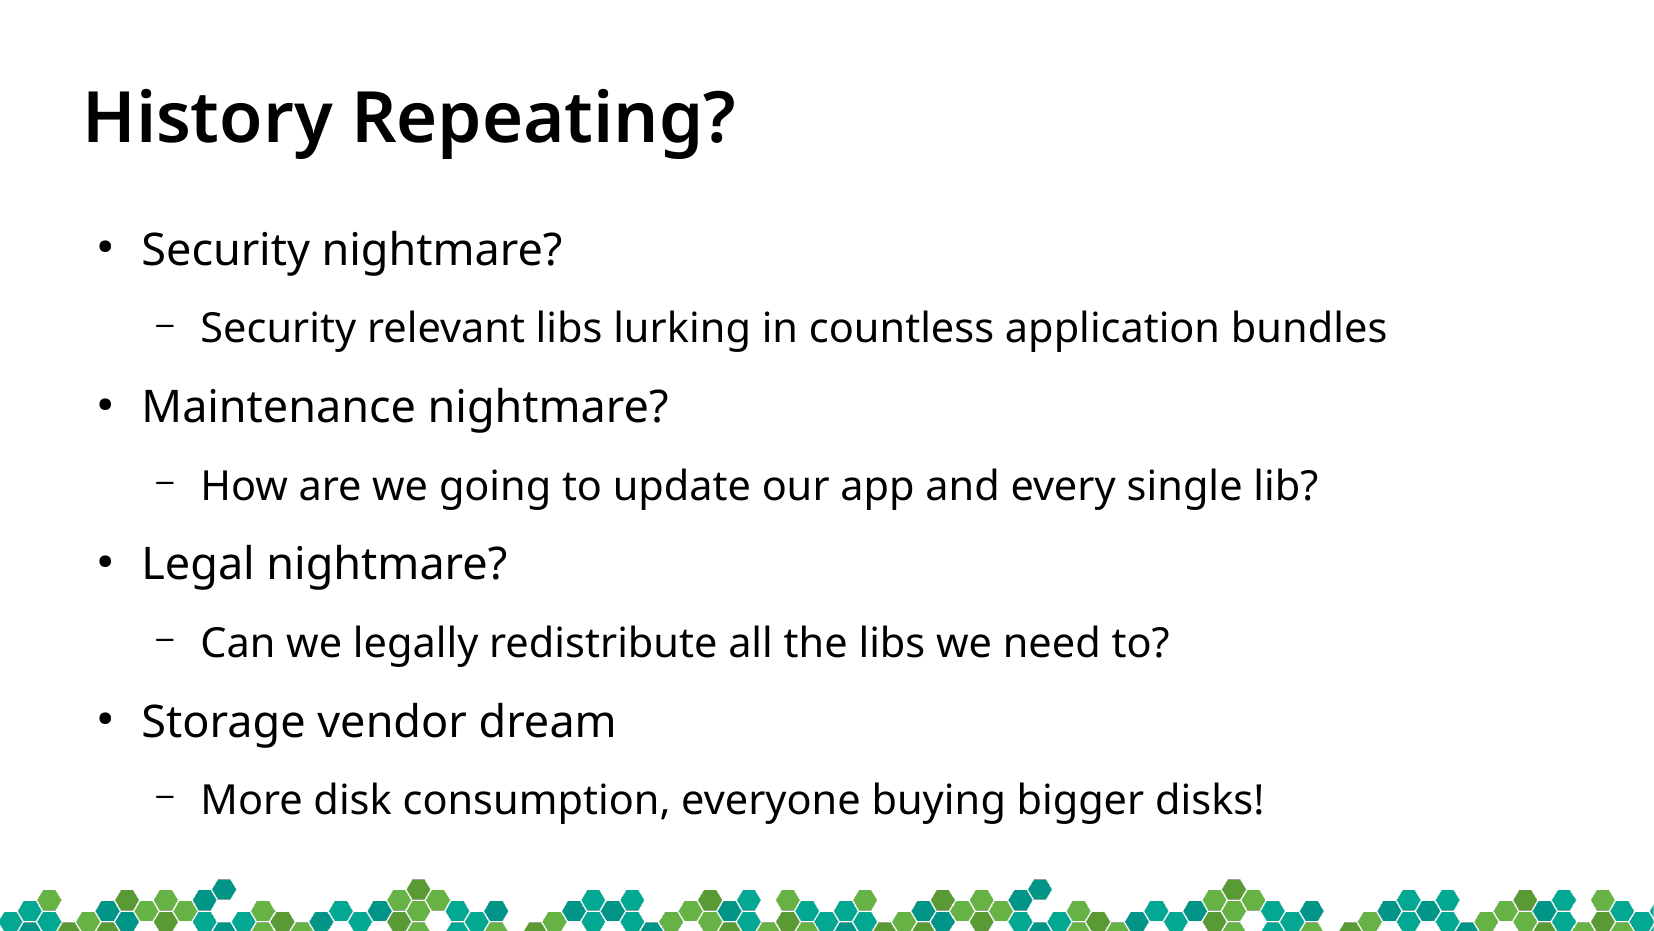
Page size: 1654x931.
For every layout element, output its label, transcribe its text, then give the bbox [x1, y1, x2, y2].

list Security nightmare? Security relevant libs lurking in countless application bundles Maintenance nightmare? How are we going to update our app and every single lib? Legal nightmare? Can we legally redistribute all the libs we need to? Storage vendor dream More disk consumption, everyone buying bigger disks! [82, 217, 1571, 830]
title History Repeating? [82, 37, 1571, 193]
picture [0, 871, 1654, 931]
